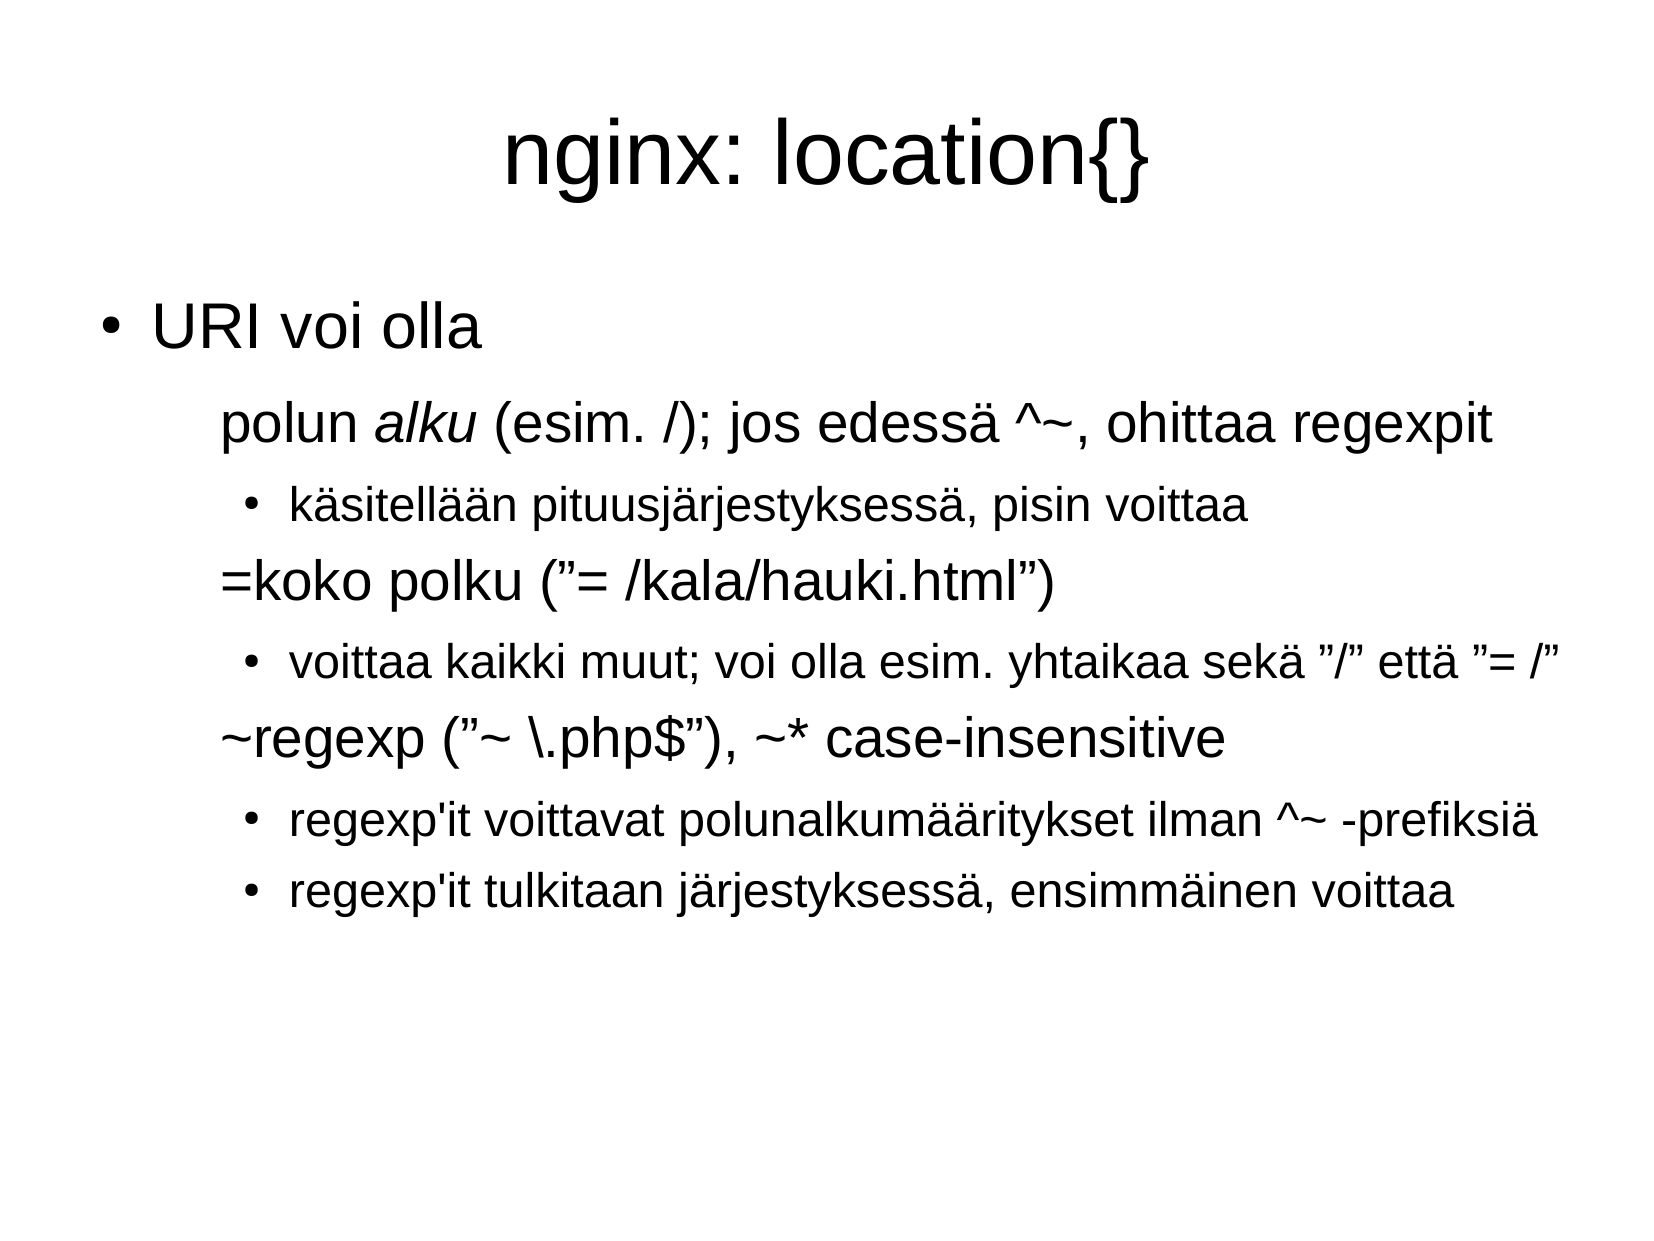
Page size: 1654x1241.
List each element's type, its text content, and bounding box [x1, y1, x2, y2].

title nginx: location{} [82, 49, 1571, 257]
list URI voi olla polun alku (esim. /); jos edessä ^~, ohittaa regexpit käsitellään pituusjärjestyksessä, pisin voittaa =koko polku (”= /kala/hauki.html”) voittaa kaikki muut; voi olla esim. yhtaikaa sekä ”/” että ”= /” ~regexp (”~ \.php$”), ~* case-insensitive regexp'it voittavat polunalkumääritykset ilman ^~ -prefiksiä regexp'it tulkitaan järjestyksessä, ensimmäinen voittaa [82, 290, 1571, 1010]
